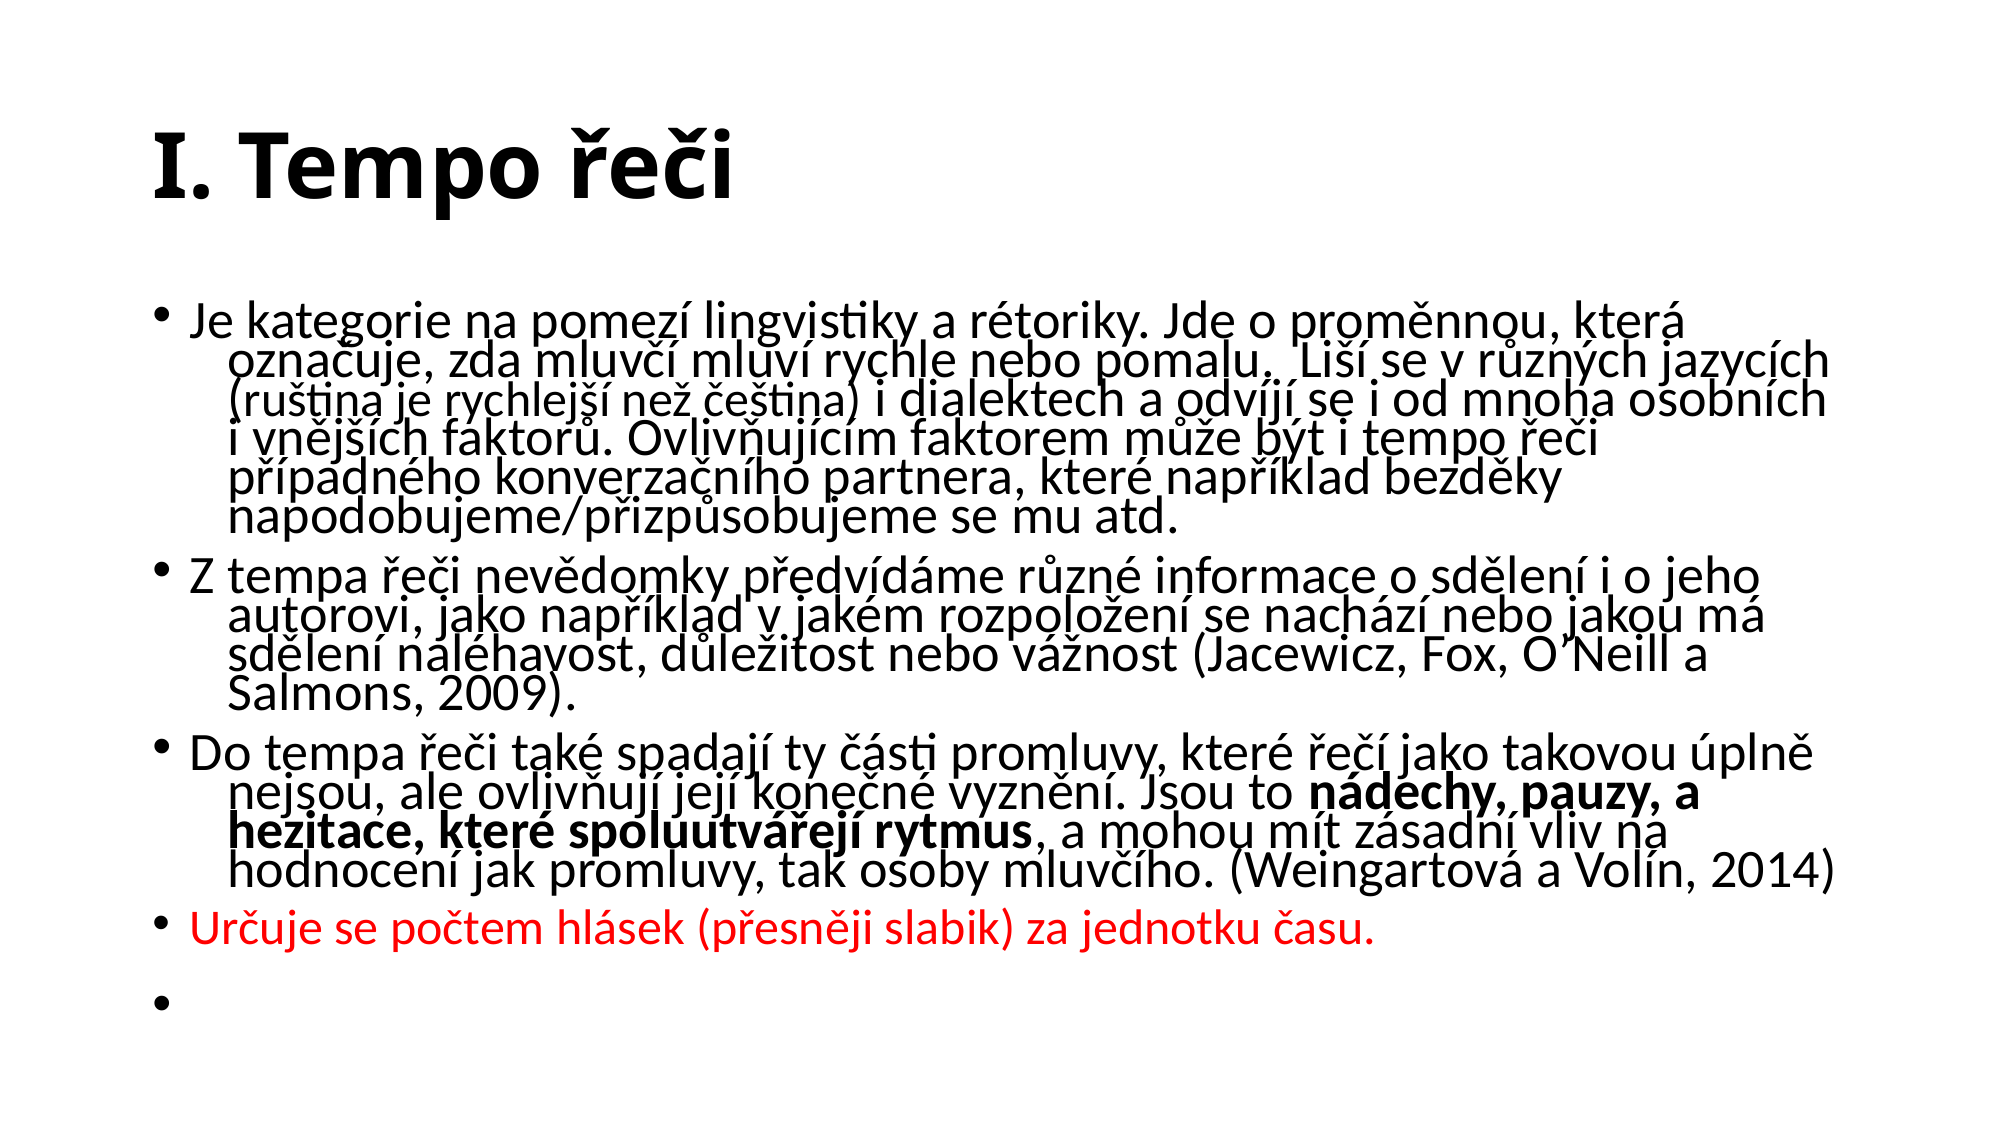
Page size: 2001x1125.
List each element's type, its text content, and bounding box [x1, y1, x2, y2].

title I. Tempo řeči [137, 59, 1863, 278]
list Je kategorie na pomezí lingvistiky a rétoriky. Jde o proměnnou, která označuje, zda mluvčí mluví rychle nebo pomalu. Liší se v různých jazycích (ruština je rychlejší než čeština) i dialektech a odvíjí se i od mnoha osobních i vnějších faktorů. Ovlivňujícím faktorem může být i tempo řeči případného konverzačního partnera, které například bezděky napodobujeme/přizpůsobujeme se mu atd. Z tempa řeči nevědomky předvídáme různé informace o sdělení i o jeho autorovi, jako například v jakém rozpoložení se nachází nebo jakou má sdělení naléhavost, důležitost nebo vážnost (Jacewicz, Fox, O’Neill a Salmons, 2009). Do tempa řeči také spadají ty části promluvy, které řečí jako takovou úplně nejsou, ale ovlivňují její konečné vyznění. Jsou to nádechy, pauzy, a hezitace, které spoluutvářejí rytmus, a mohou mít zásadní vliv na hodnocení jak promluvy, tak osoby mluvčího. (Weingartová a Volín, 2014) Určuje se počtem hlásek (přesněji slabik) za jednotku času. [137, 299, 1863, 1014]
